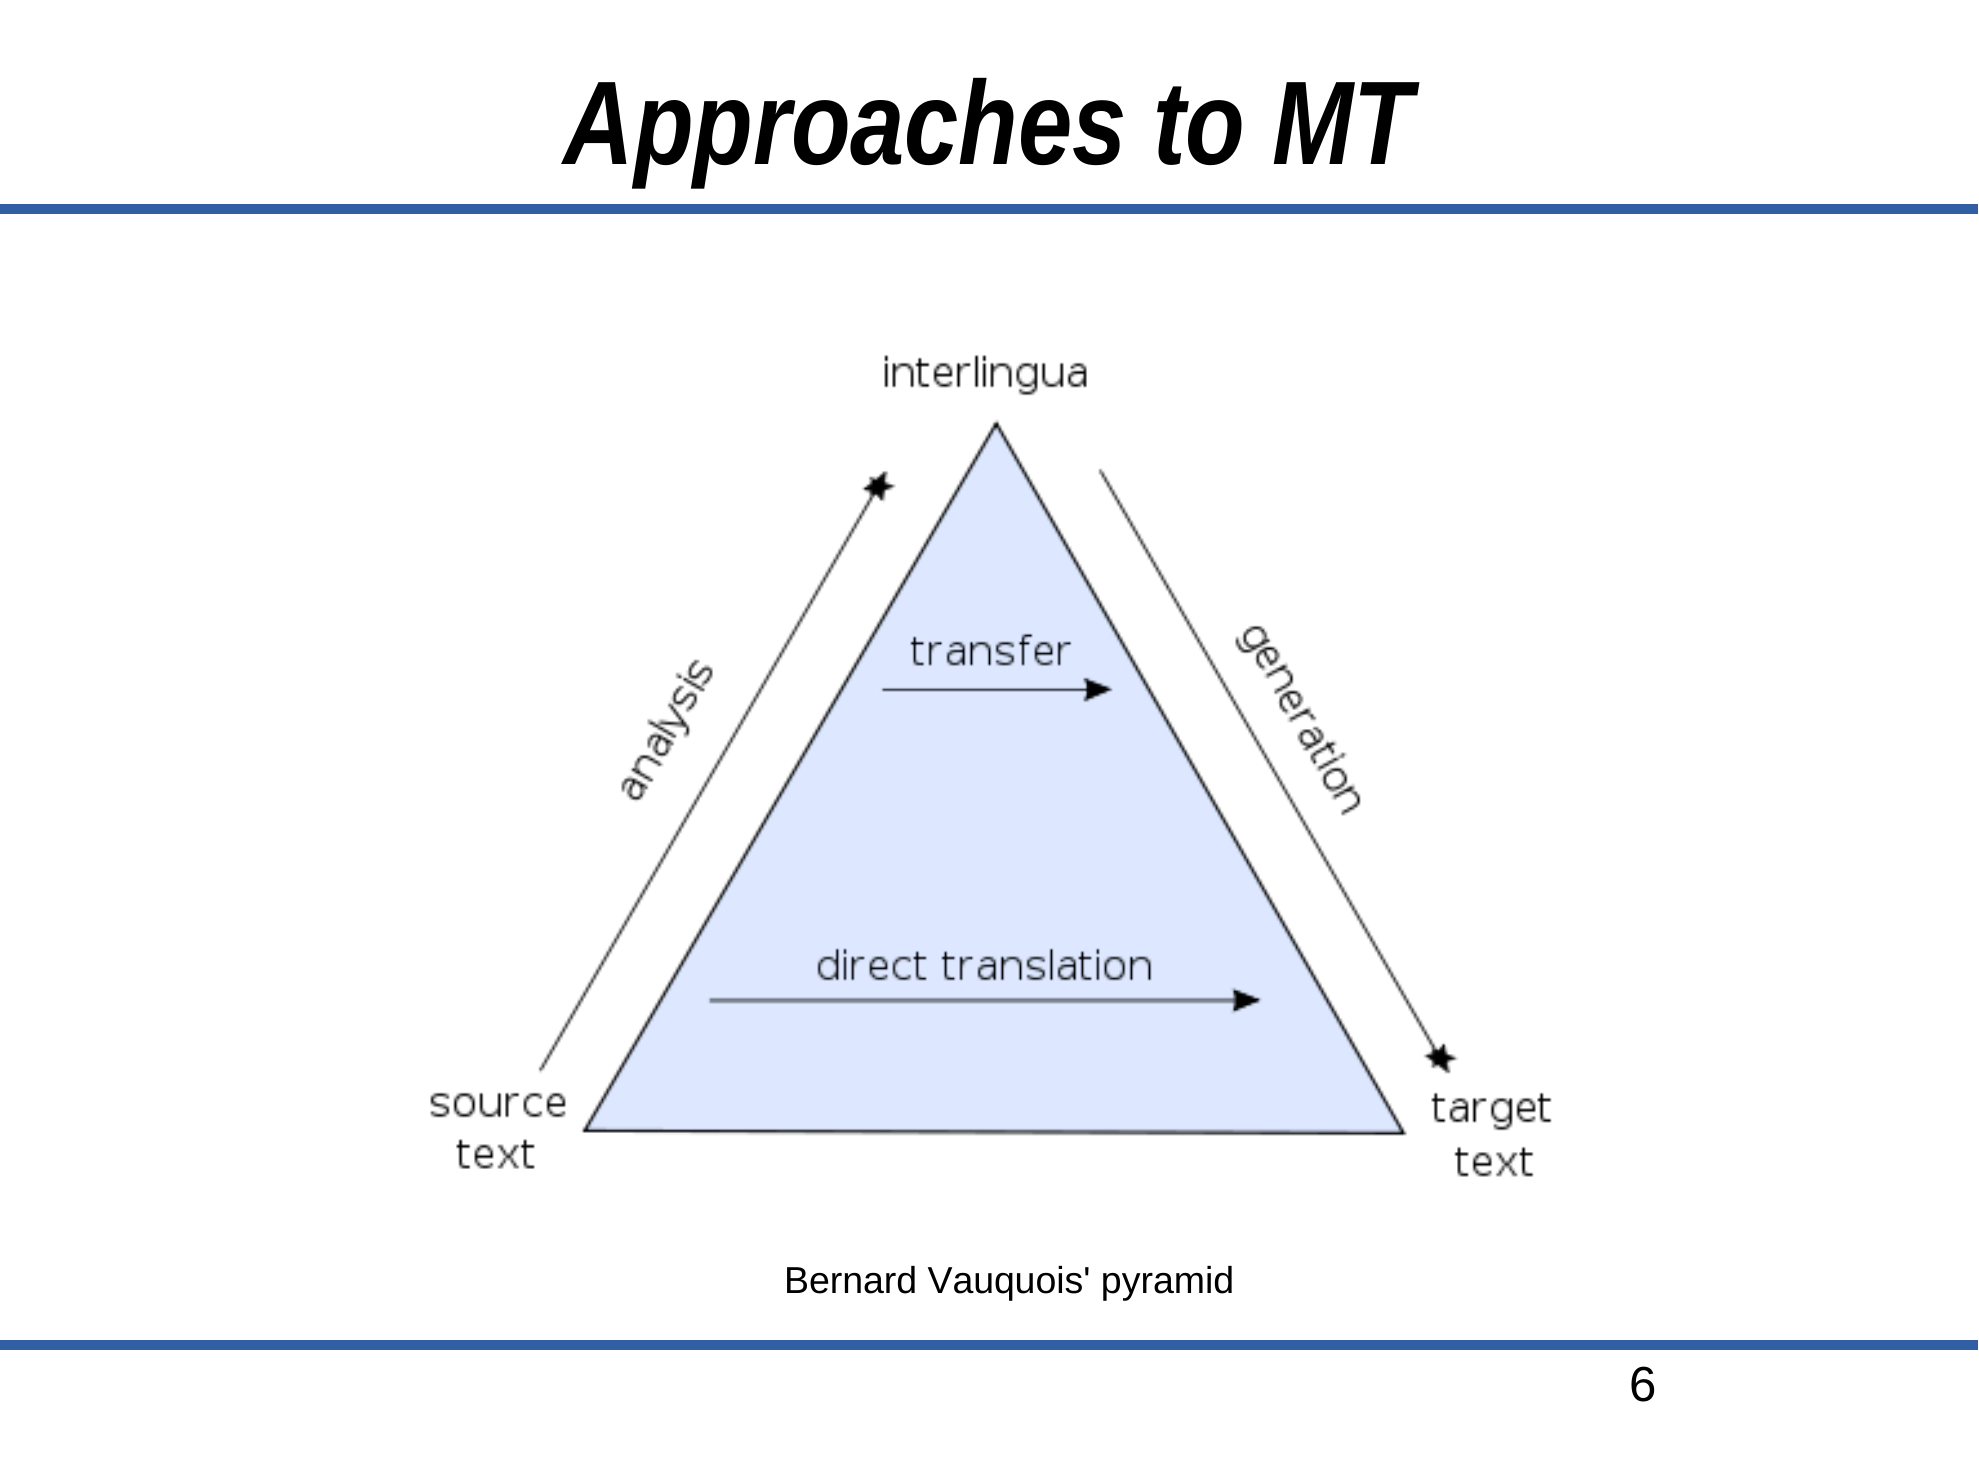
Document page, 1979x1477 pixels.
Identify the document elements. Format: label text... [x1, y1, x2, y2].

title Approaches to MT [0, 30, 1979, 203]
picture [344, 274, 1634, 1249]
text_box Bernard Vauquois' pyramid [769, 1251, 1249, 1309]
